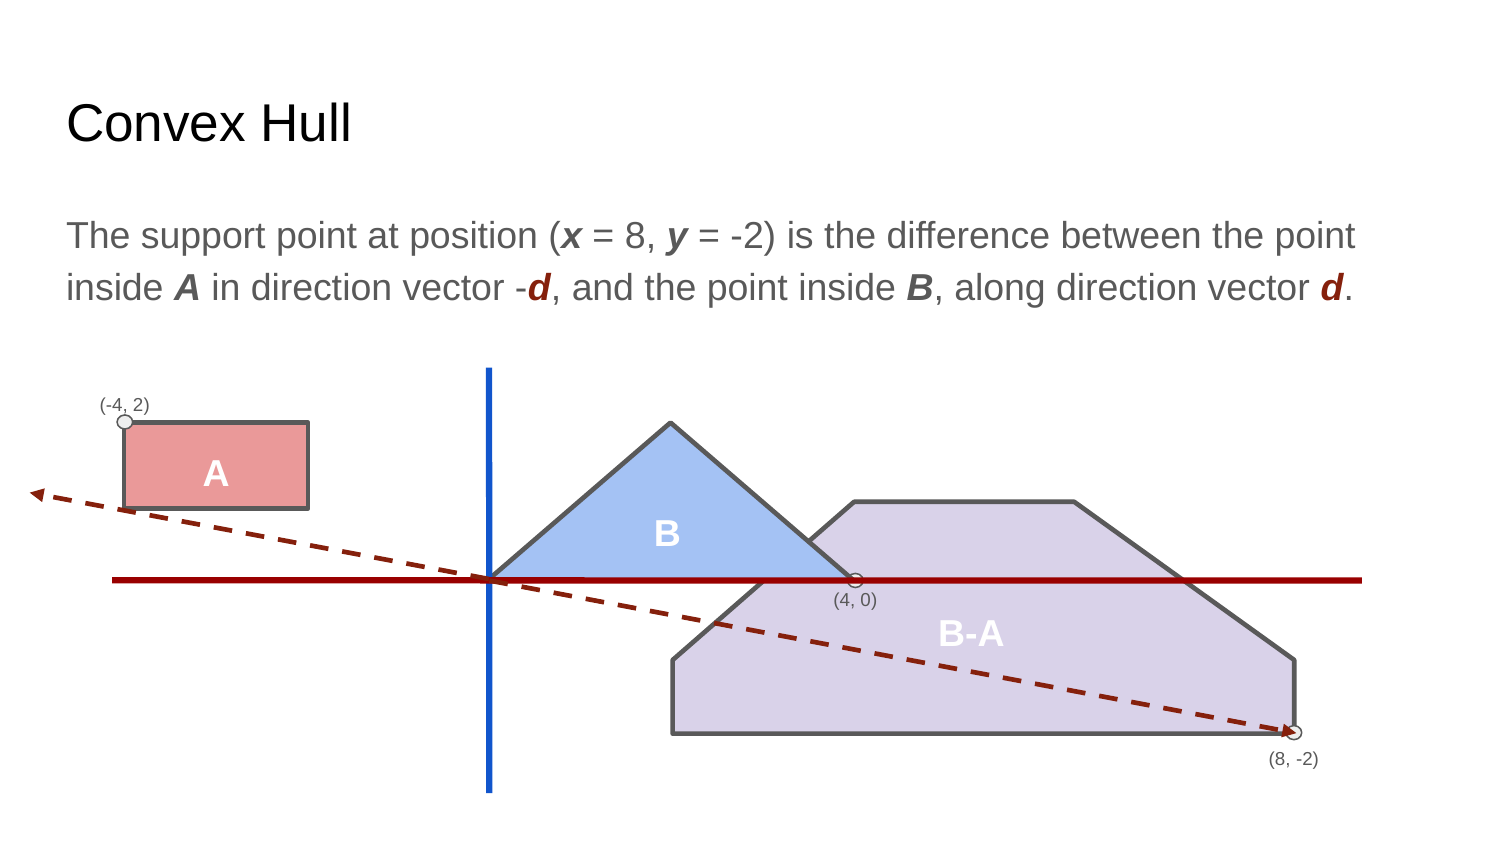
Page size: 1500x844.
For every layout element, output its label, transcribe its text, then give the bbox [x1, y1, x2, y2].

title Convex Hull [51, 72, 1449, 167]
text_box [117, 414, 309, 509]
text_box B-A [909, 593, 1034, 669]
text_box B [622, 494, 713, 570]
text_box (4, 0) [817, 580, 894, 619]
text_box (-4, 2) [70, 384, 180, 423]
text_box A [171, 434, 261, 510]
text_box [672, 584, 1302, 740]
list The support point at position (x = 8, y = -2) is the difference between the point inside A in direction vector -d, and the point inside B, along direction vector d. [51, 189, 1449, 293]
text_box (8, -2) [1243, 738, 1345, 777]
text_box [493, 422, 1179, 577]
